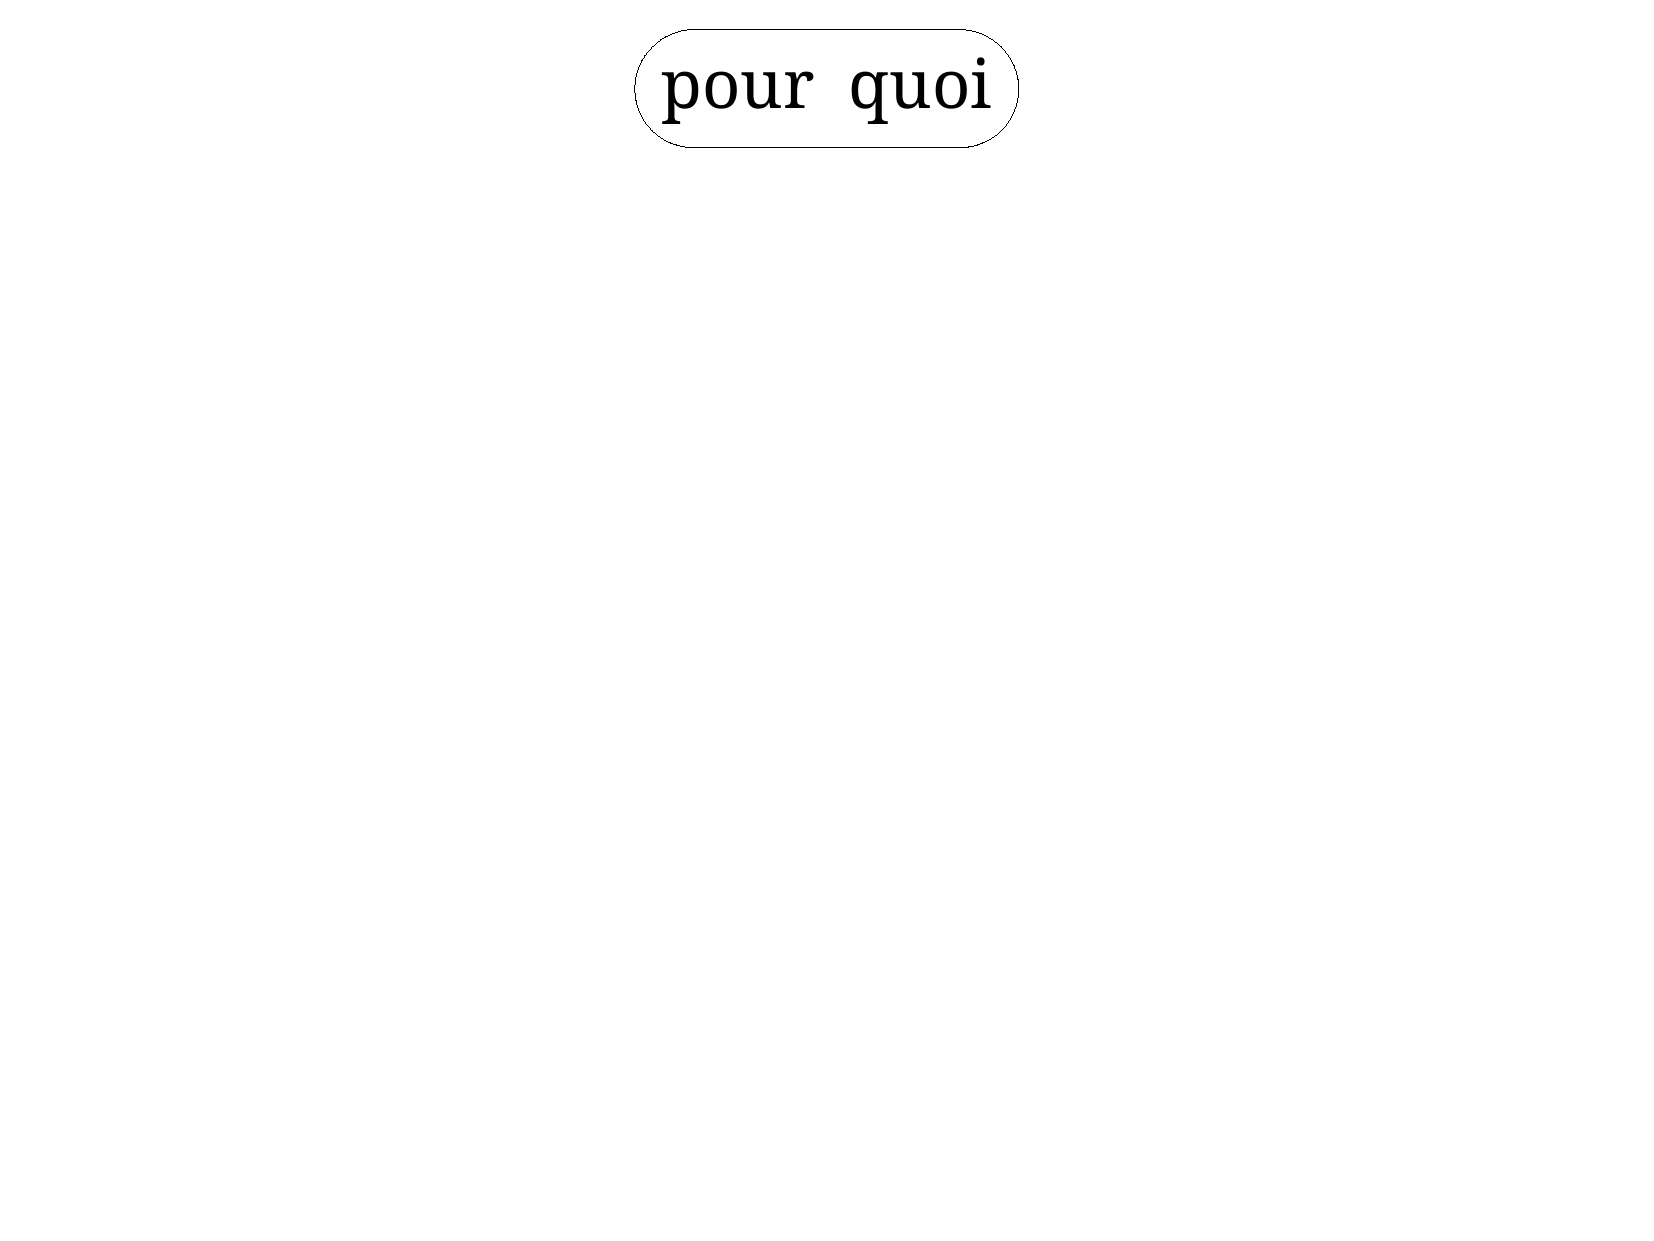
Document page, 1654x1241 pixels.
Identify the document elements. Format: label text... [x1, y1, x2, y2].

text_box pour quoi [634, 29, 1019, 148]
